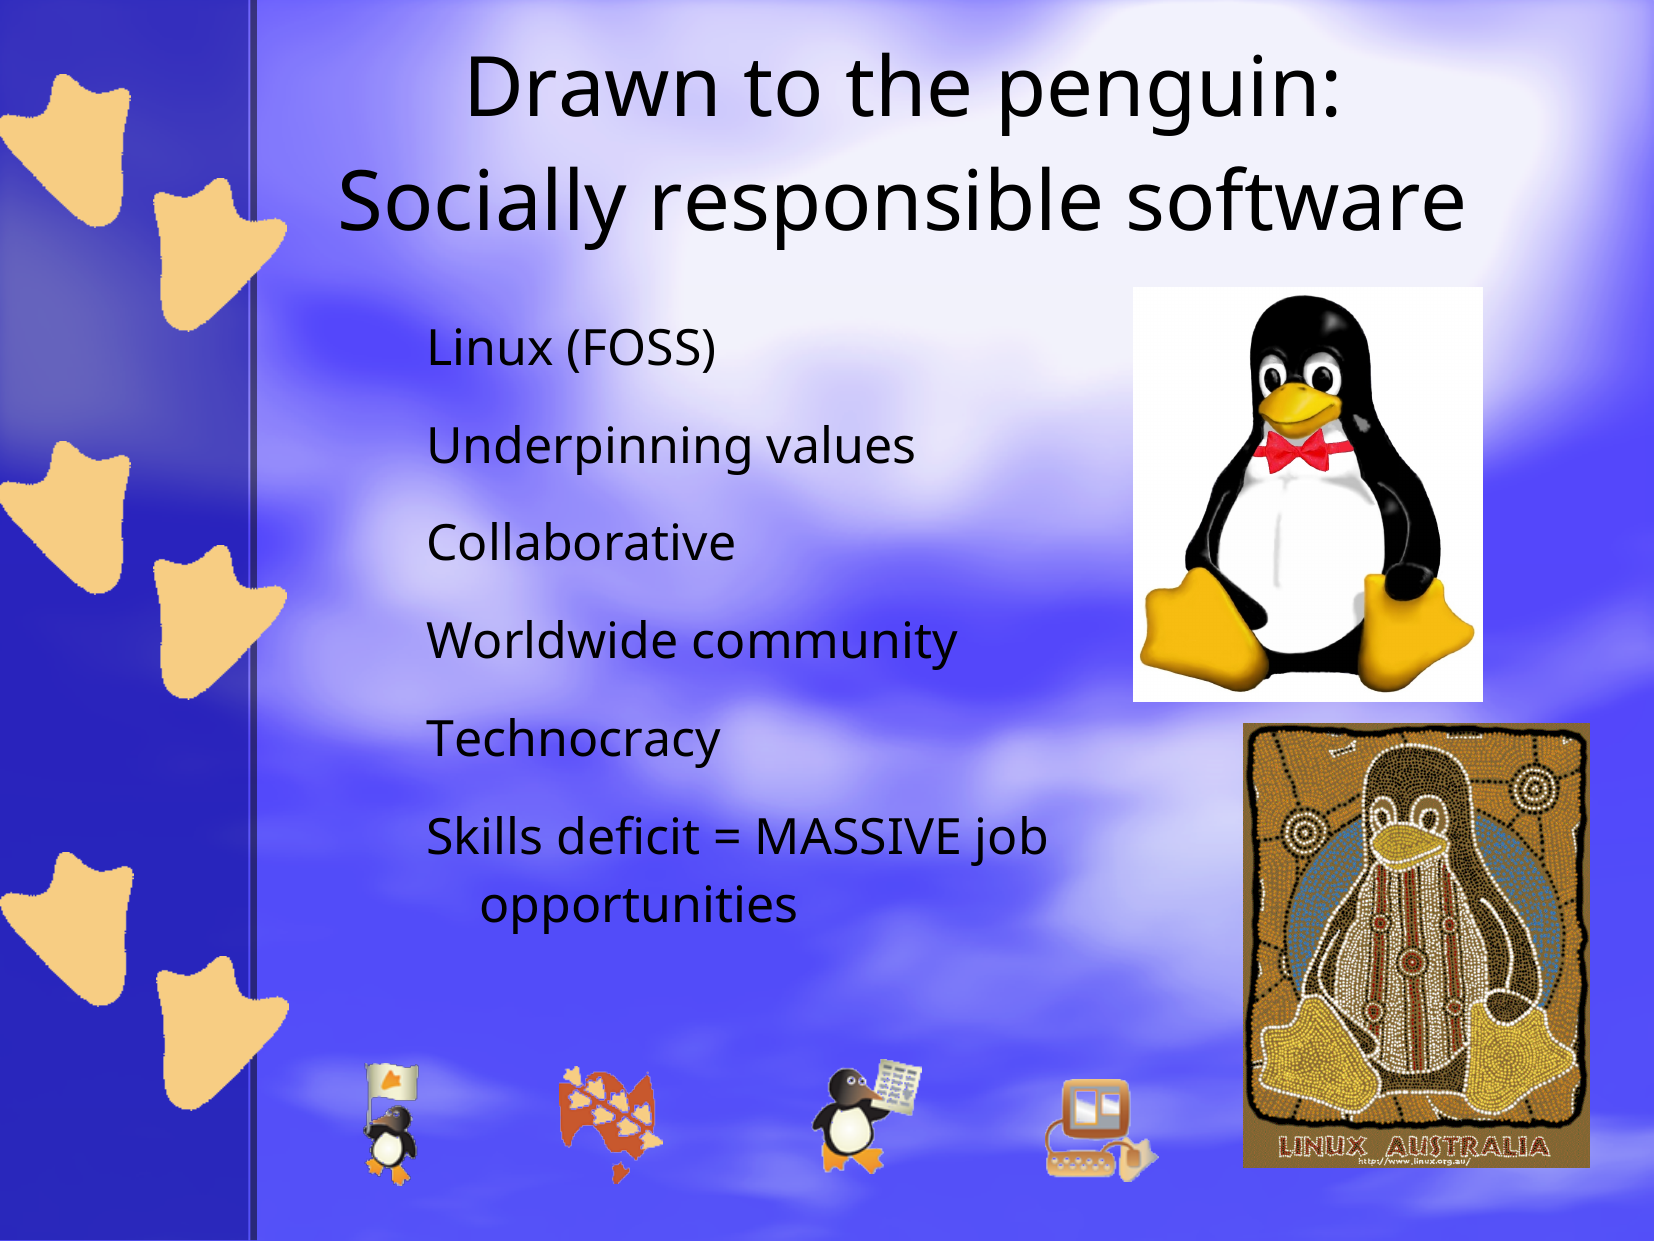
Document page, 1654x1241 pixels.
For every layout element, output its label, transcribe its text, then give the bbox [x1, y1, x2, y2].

picture [1243, 723, 1590, 1168]
picture [0, 74, 131, 228]
picture [559, 1066, 663, 1184]
title Drawn to the penguin: Socially responsible software [257, 0, 1653, 1104]
picture [153, 178, 287, 332]
picture [1133, 287, 1483, 702]
picture [329, 1063, 433, 1186]
picture [0, 852, 134, 1007]
list Linux (FOSS) Underpinning values Collaborative Worldwide community Technocracy Skills deficit = MASSIVE job opportunities [408, 311, 1193, 1051]
picture [0, 441, 131, 595]
picture [156, 956, 289, 1111]
picture [811, 1059, 922, 1174]
picture [1045, 1079, 1159, 1182]
picture [153, 545, 287, 700]
